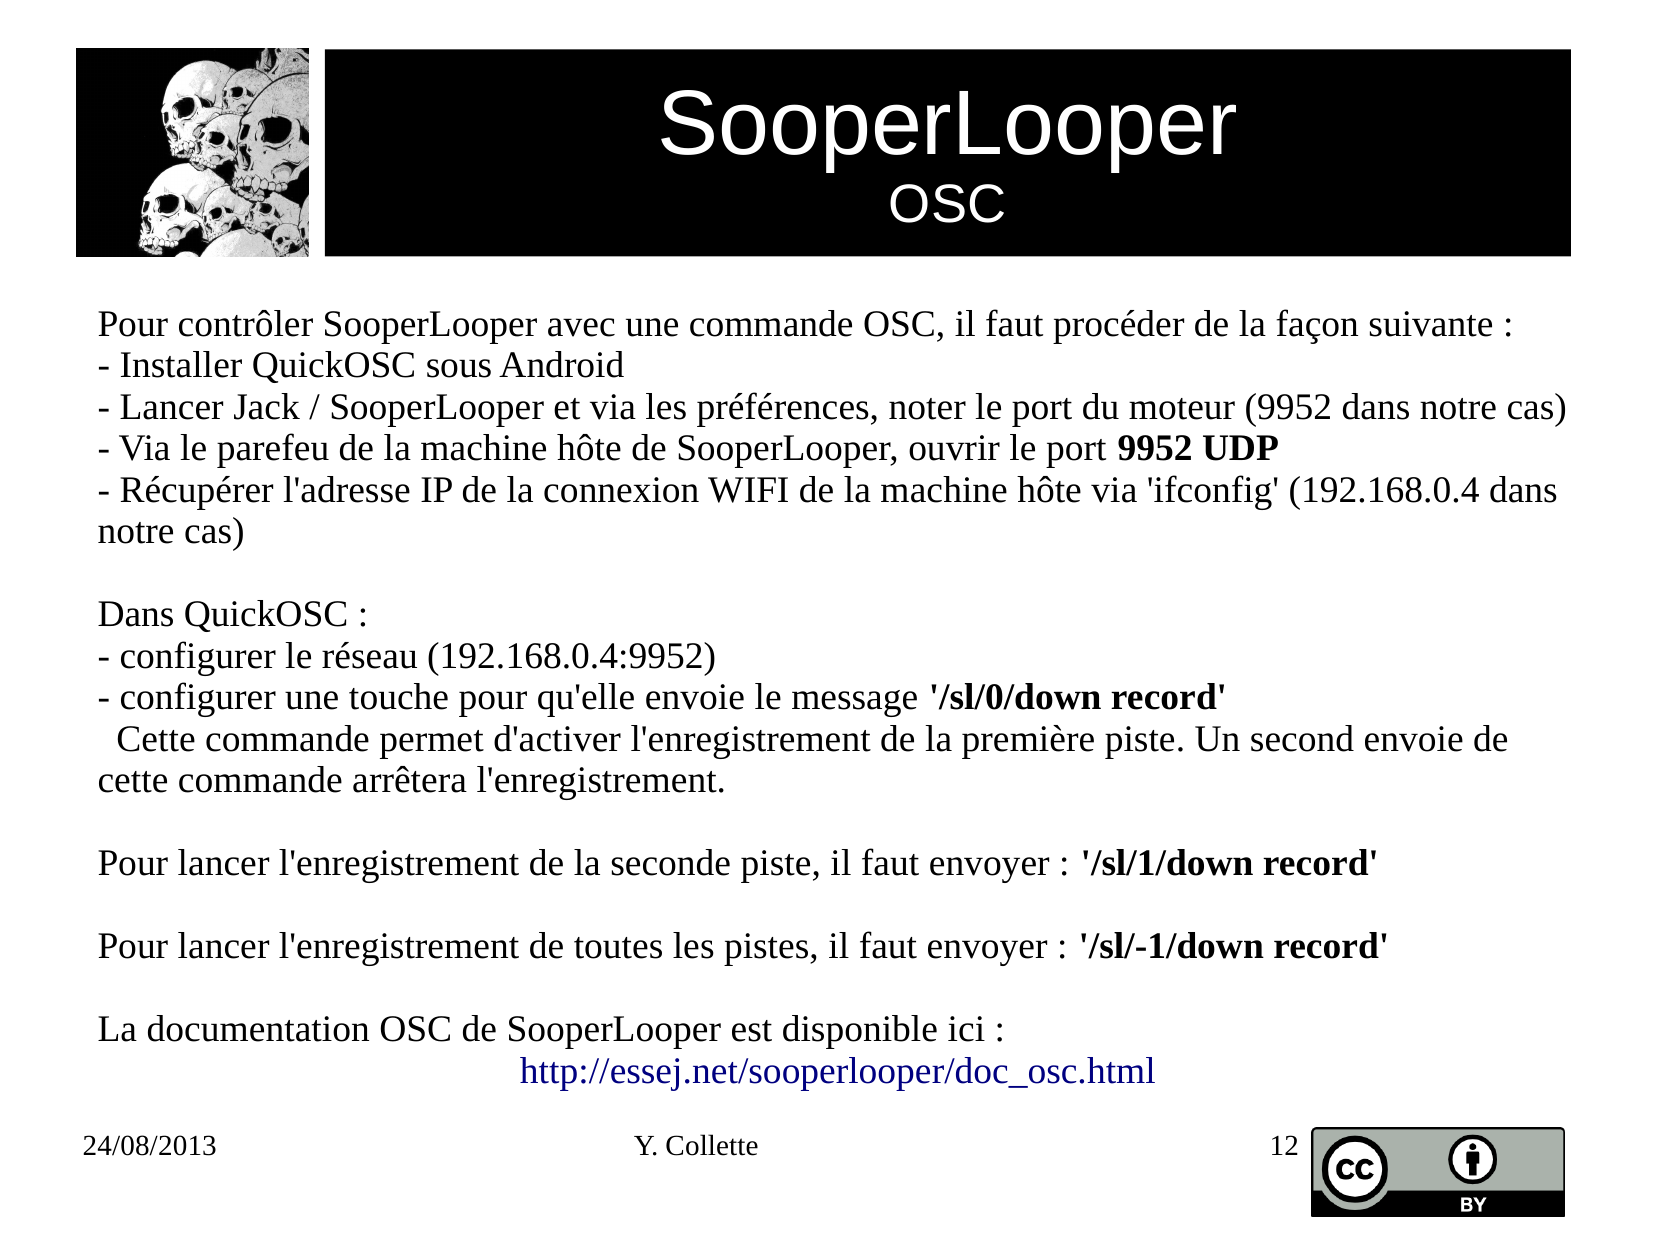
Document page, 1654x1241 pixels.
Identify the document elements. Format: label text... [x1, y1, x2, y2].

text_box Pour contrôler SooperLooper avec une commande OSC, il faut procéder de la façon suivante : - Installer QuickOSC sous Android - Lancer Jack / SooperLooper et via les préférences, noter le port du moteur (9952 dans notre cas) - Via le parefeu de la machine hôte de SooperLooper, ouvrir le port 9952 UDP - Récupérer l'adresse IP de la connexion WIFI de la machine hôte via 'ifconfig' (192.168.0.4 dans notre cas) Dans QuickOSC : - configurer le réseau (192.168.0.4:9952) - configurer une touche pour qu'elle envoie le message '/sl/0/down record' Cette commande permet d'activer l'enregistrement de la première piste. Un second envoie de cette commande arrêtera l'enregistrement. Pour lancer l'enregistrement de la seconde piste, il faut envoyer : '/sl/1/down record' Pour lancer l'enregistrement de toutes les pistes, il faut envoyer : '/sl/-1/down record' La documentation OSC de SooperLooper est disponible ici : http://essej.net/sooperlooper/doc_osc.html [82, 295, 1595, 1099]
picture [1311, 1127, 1565, 1217]
picture [76, 48, 309, 257]
title SooperLooper OSC [324, 49, 1571, 257]
